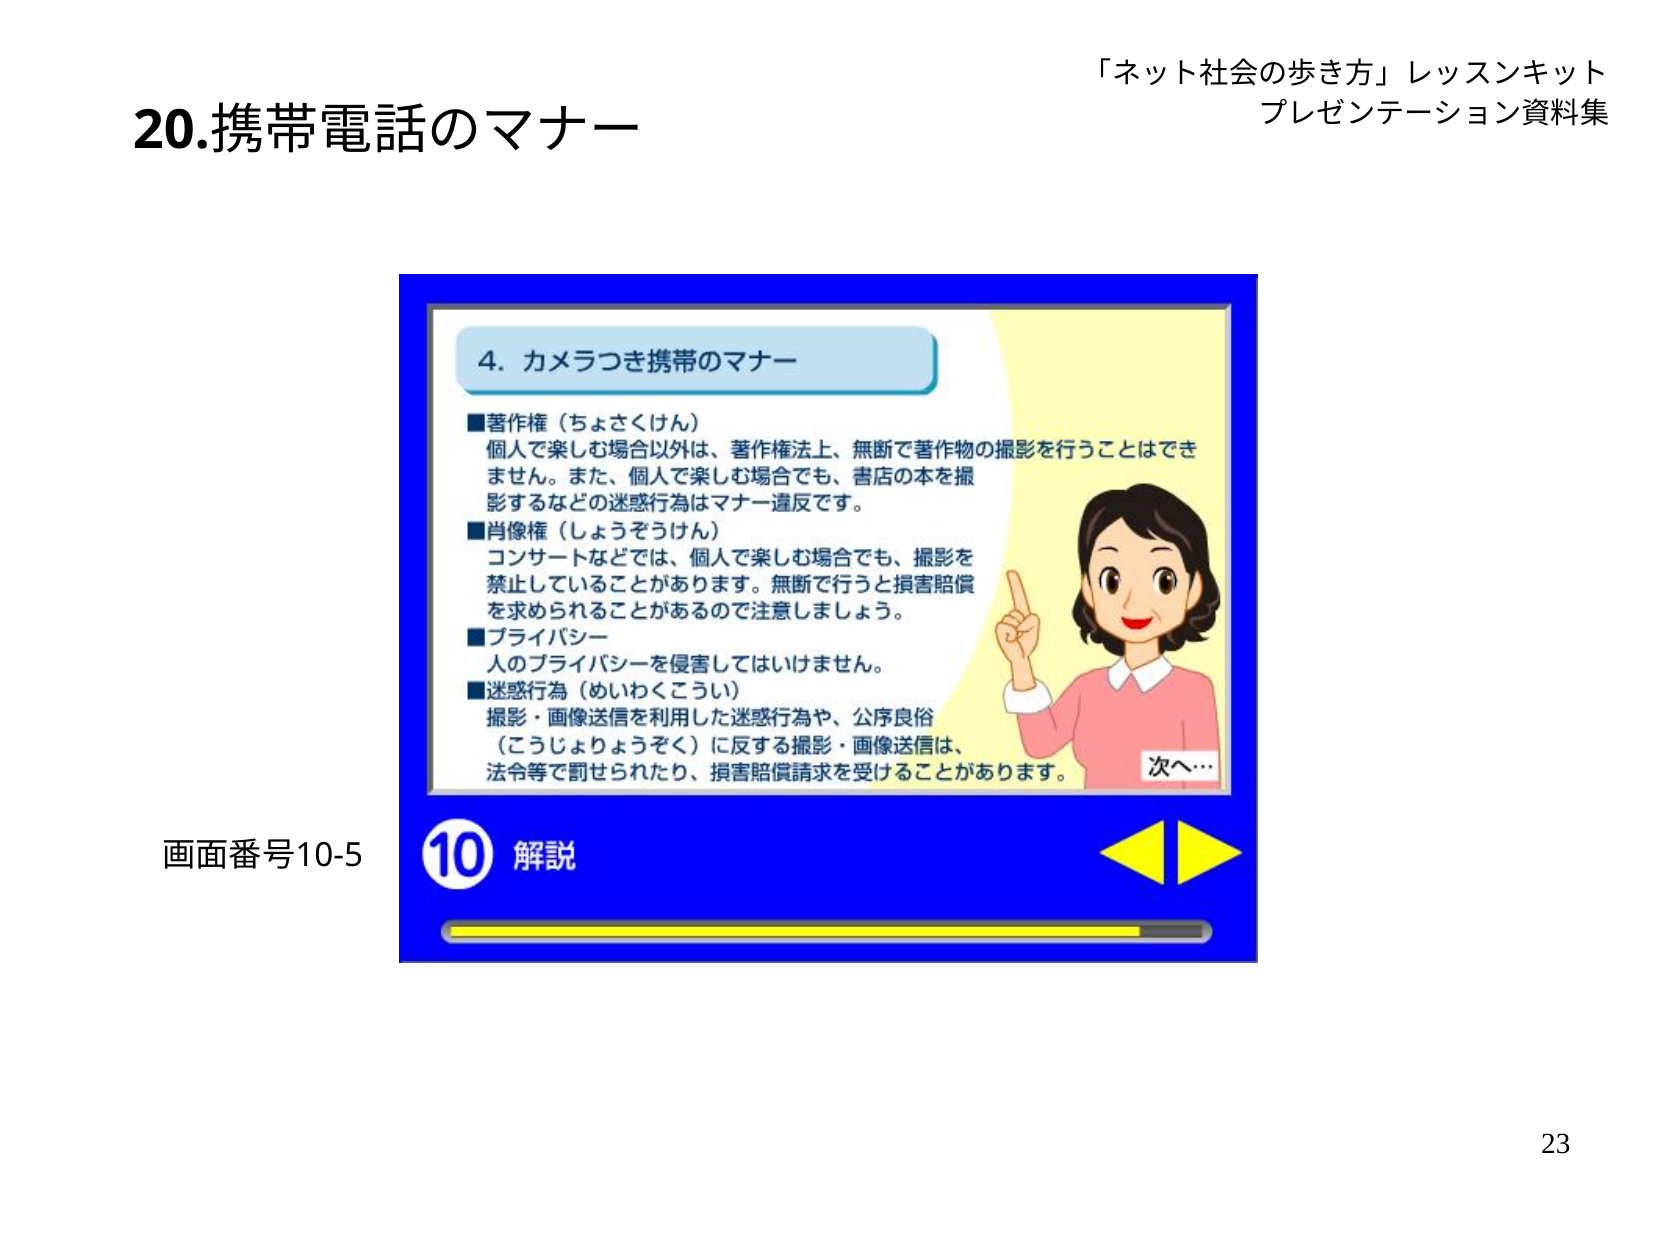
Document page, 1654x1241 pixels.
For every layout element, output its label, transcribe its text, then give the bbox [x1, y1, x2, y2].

text_box 画面番号10-5 [147, 826, 384, 882]
picture [399, 274, 1258, 963]
text_box 20.携帯電話のマナー [118, 88, 975, 169]
text_box 「ネット社会の歩き方」レッスンキット プレゼンテーション資料集 [1062, 44, 1625, 139]
